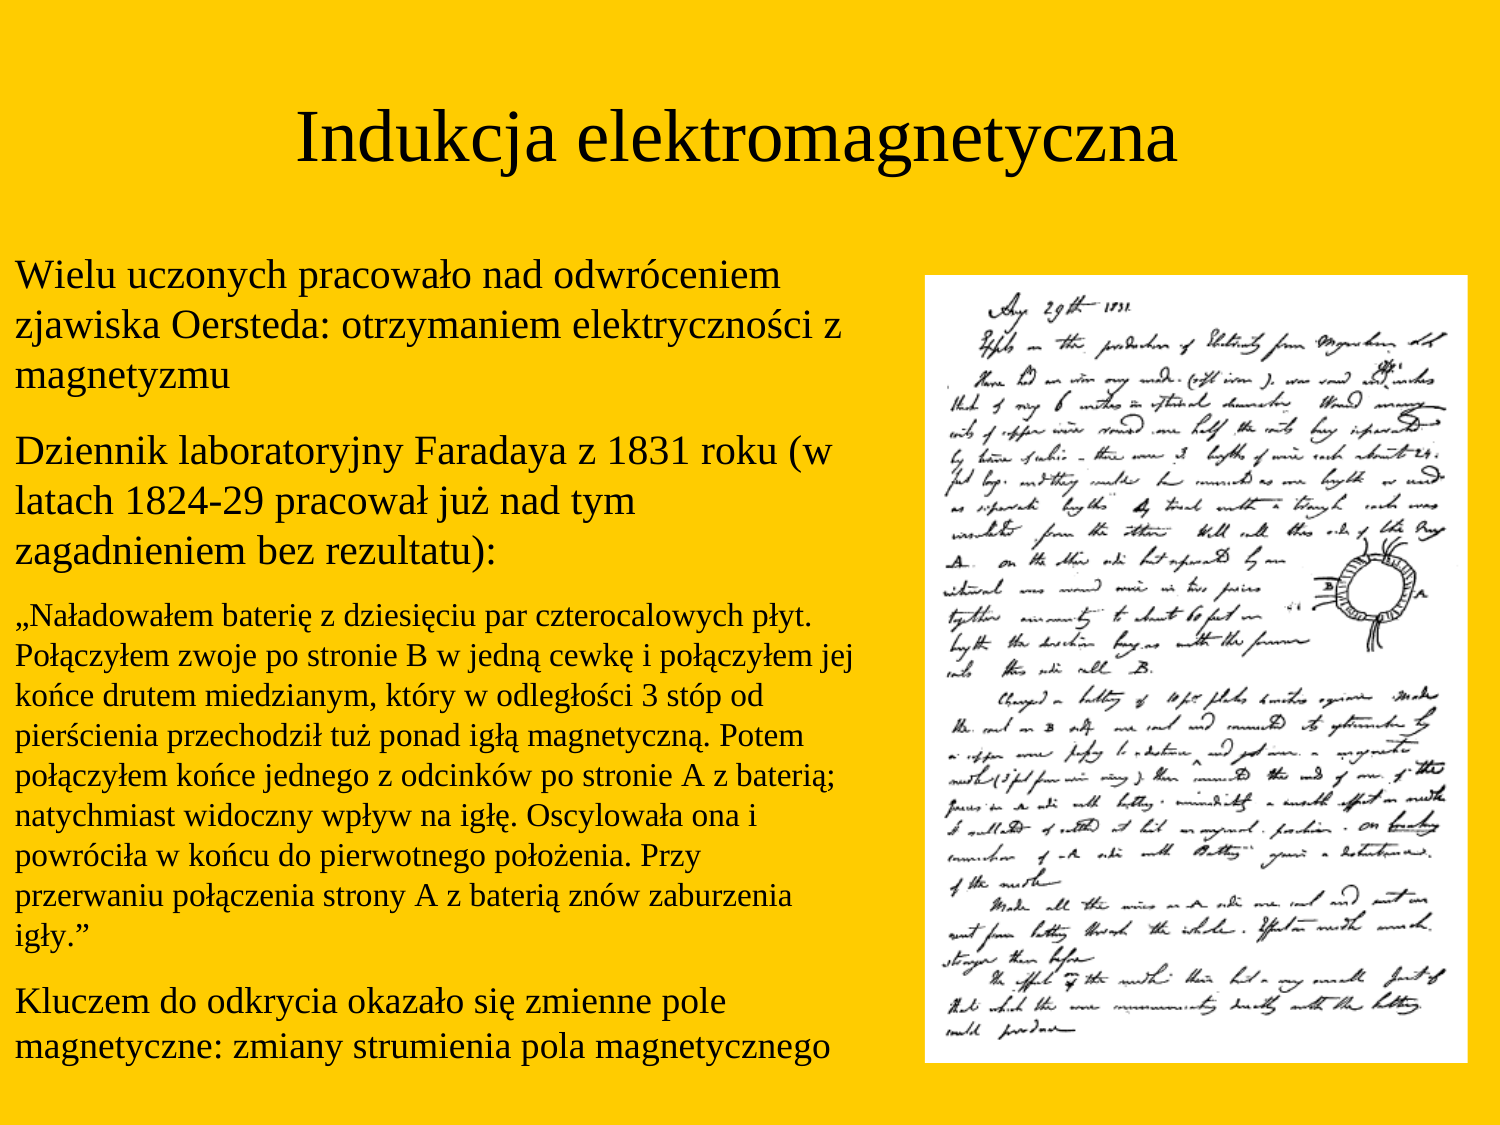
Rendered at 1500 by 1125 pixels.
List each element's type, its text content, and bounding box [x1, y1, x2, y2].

text_box Wielu uczonych pracowało nad odwróceniem zjawiska Oersteda: otrzymaniem elektryczności z magnetyzmu Dziennik laboratoryjny Faradaya z 1831 roku (w latach 1824-29 pracował już nad tym zagadnieniem bez rezultatu): „Naładowałem baterię z dziesięciu par czterocalowych płyt. Połączyłem zwoje po stronie B w jedną cewkę i połączyłem jej końce drutem miedzianym, który w odległości 3 stóp od pierścienia przechodził tuż ponad igłą magnetyczną. Potem połączyłem końce jednego z odcinków po stronie A z baterią; natychmiast widoczny wpływ na igłę. Oscylowała ona i powróciła w końcu do pierwotnego położenia. Przy przerwaniu połączenia strony A z baterią znów zaburzenia igły.” Kluczem do odkrycia okazało się zmienne pole magnetyczne: zmiany strumienia pola magnetycznego [0, 238, 875, 1125]
title Indukcja elektromagnetyczna [99, 37, 1375, 225]
picture [924, 275, 1468, 1063]
